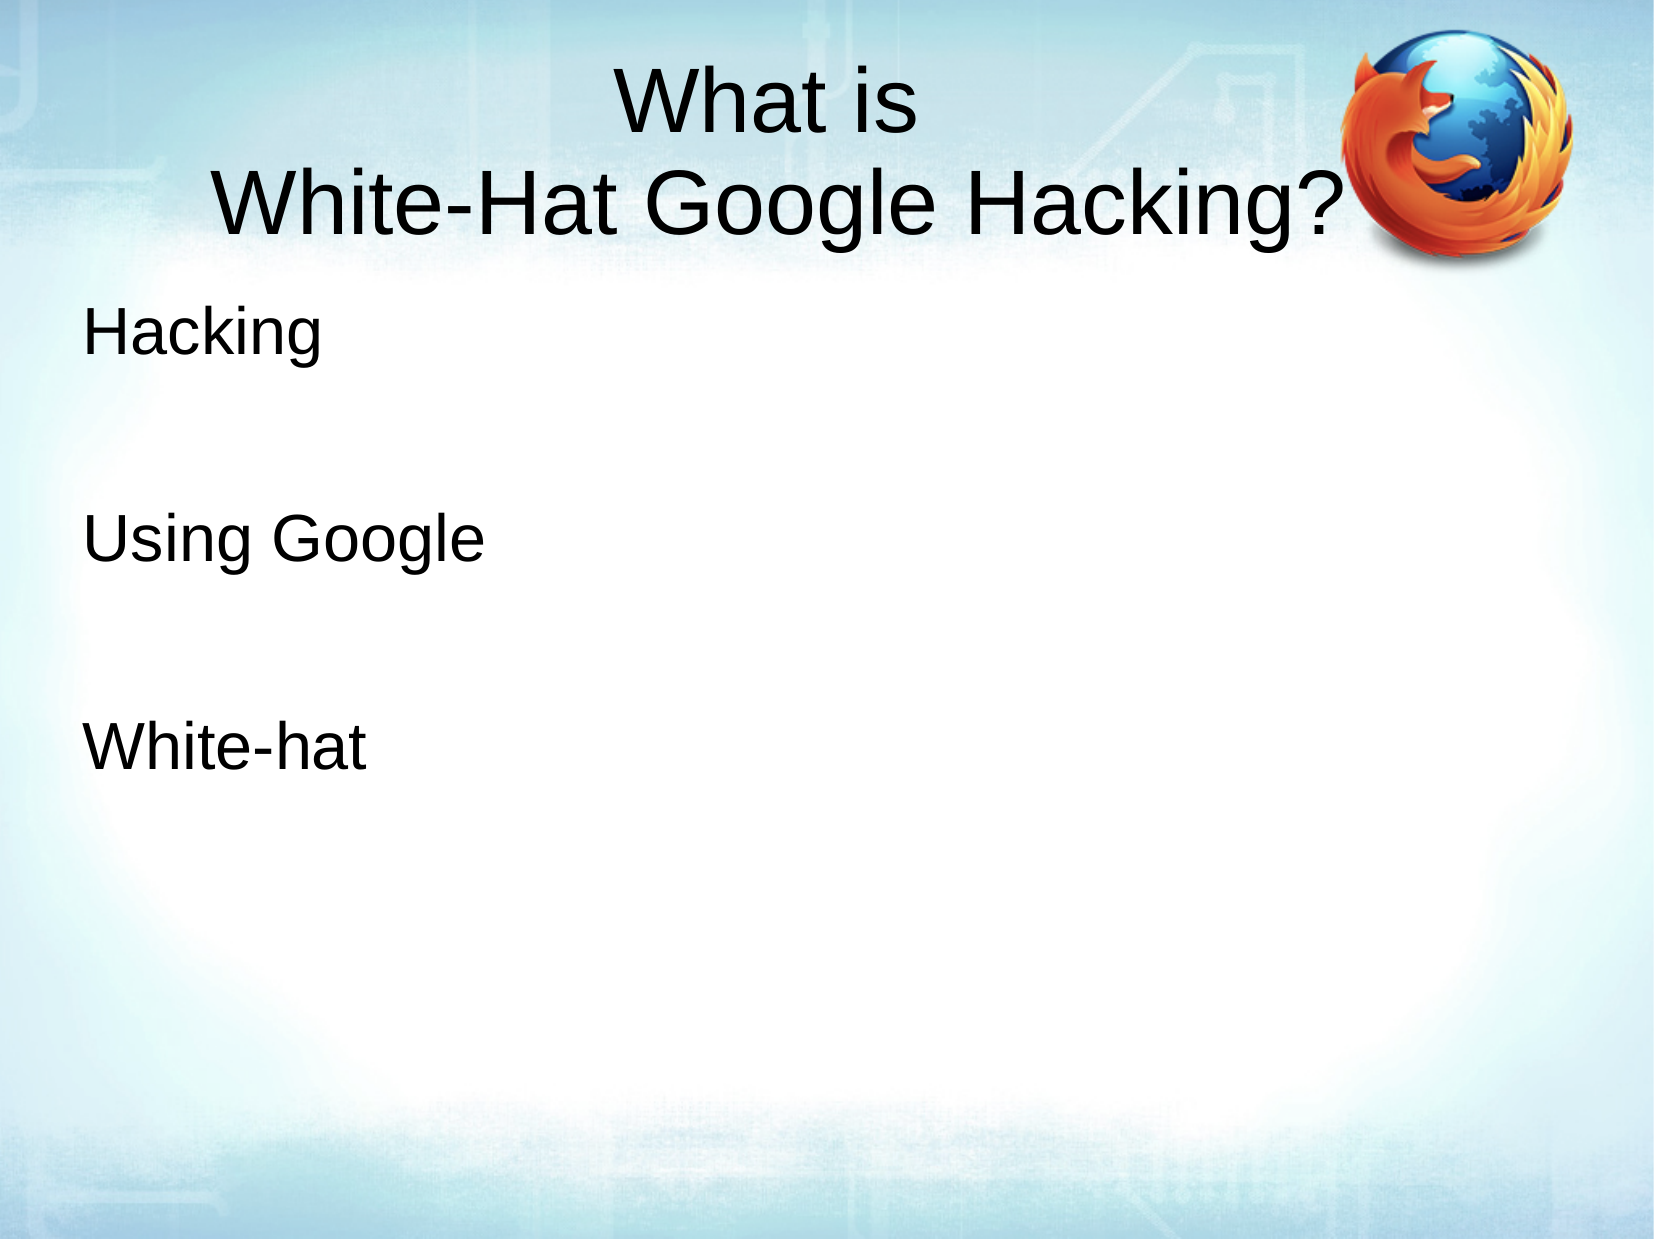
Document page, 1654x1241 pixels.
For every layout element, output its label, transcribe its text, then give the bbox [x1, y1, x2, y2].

picture [0, 0, 1654, 1239]
title What is White-Hat Google Hacking? [35, 49, 1524, 257]
list Hacking Using Google White-hat [82, 290, 1571, 1099]
